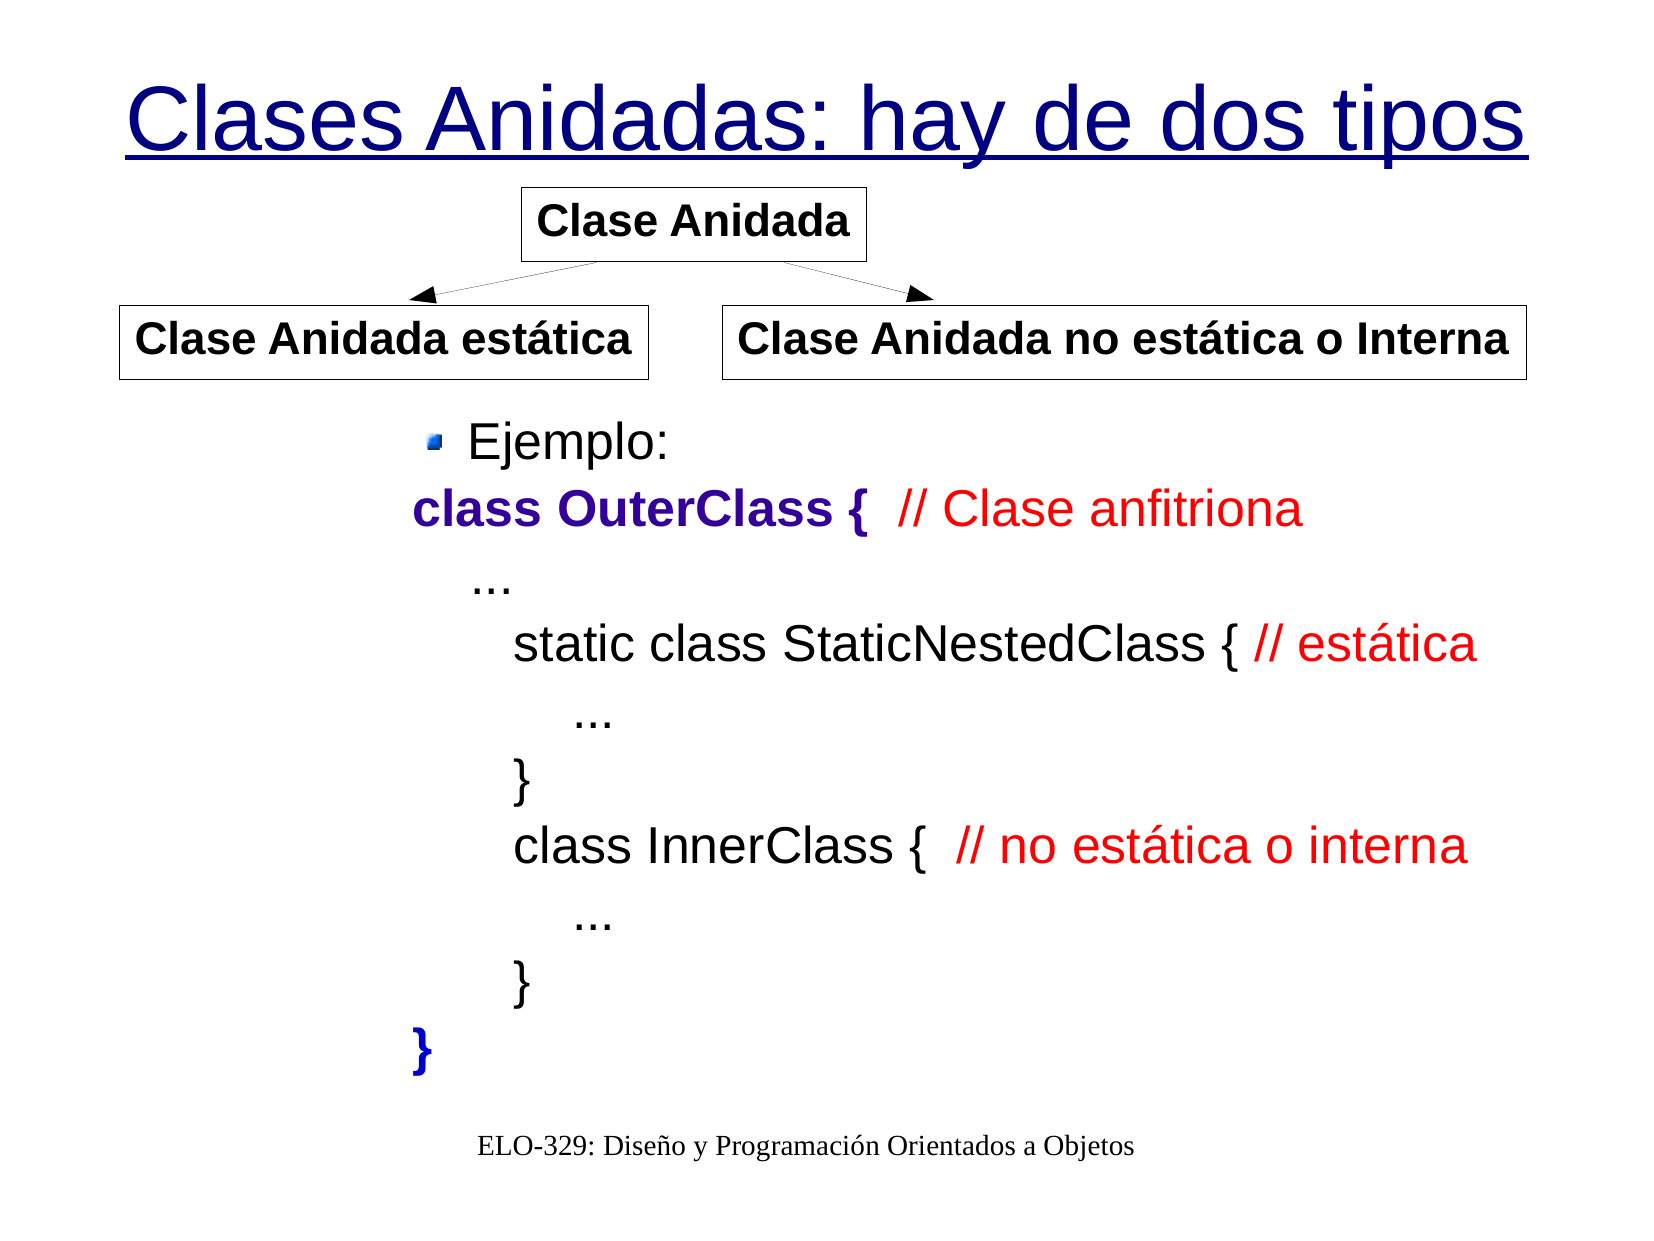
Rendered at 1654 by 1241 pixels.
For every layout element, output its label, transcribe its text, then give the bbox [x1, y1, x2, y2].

title Clases Anidadas: hay de dos tipos [82, 49, 1571, 188]
list Ejemplo: class OuterClass { // Clase anfitriona ... static class StaticNestedClass { // estática ... } class InnerClass { // no estática o interna ... } } [412, 412, 1571, 1084]
text_box Clase Anidada estática [119, 305, 649, 380]
text_box Clase Anidada [521, 187, 867, 262]
text_box Clase Anidada no estática o Interna [722, 305, 1527, 380]
